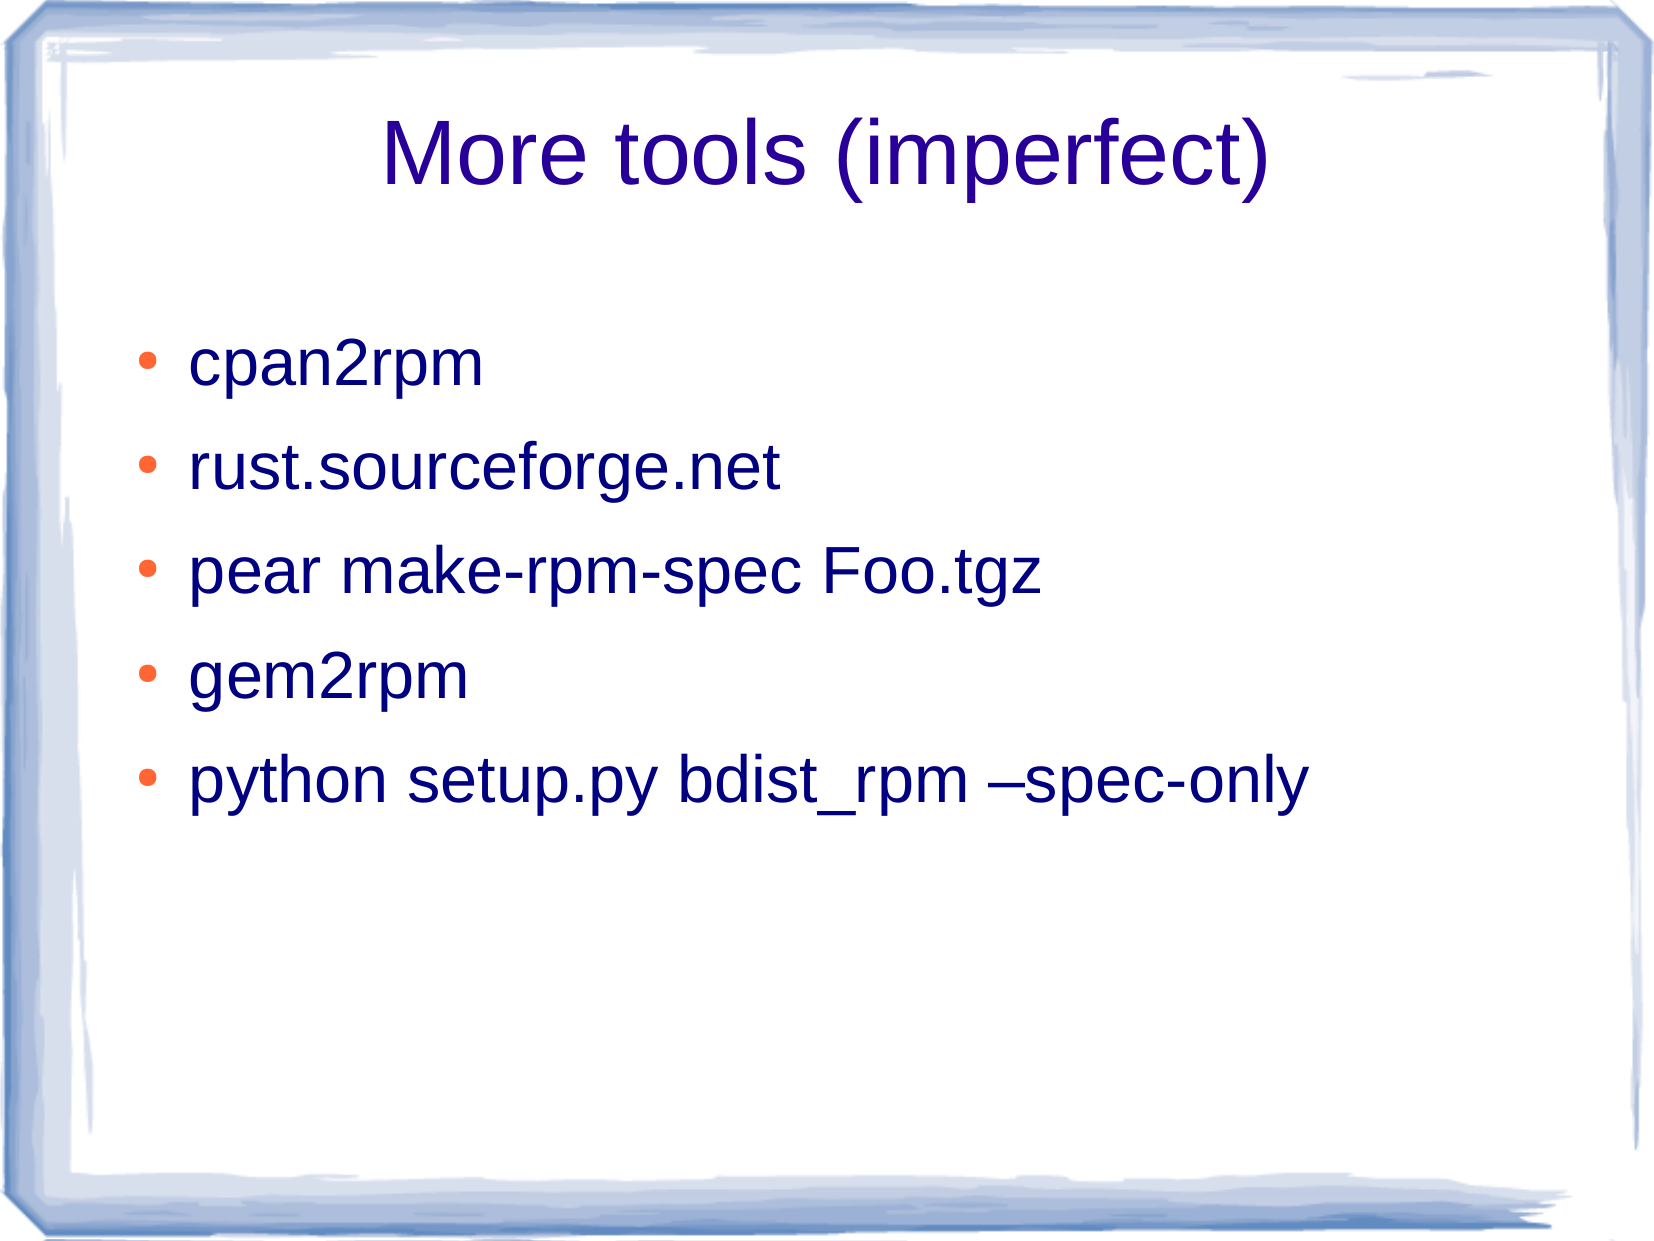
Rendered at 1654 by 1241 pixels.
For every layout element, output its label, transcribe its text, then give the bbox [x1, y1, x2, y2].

picture [0, 0, 1654, 1241]
title More tools (imperfect) [82, 49, 1571, 257]
list cpan2rpm rust.sourceforge.net pear make-rpm-spec Foo.tgz gem2rpm python setup.py bdist_rpm –spec-only [118, 324, 1571, 1144]
